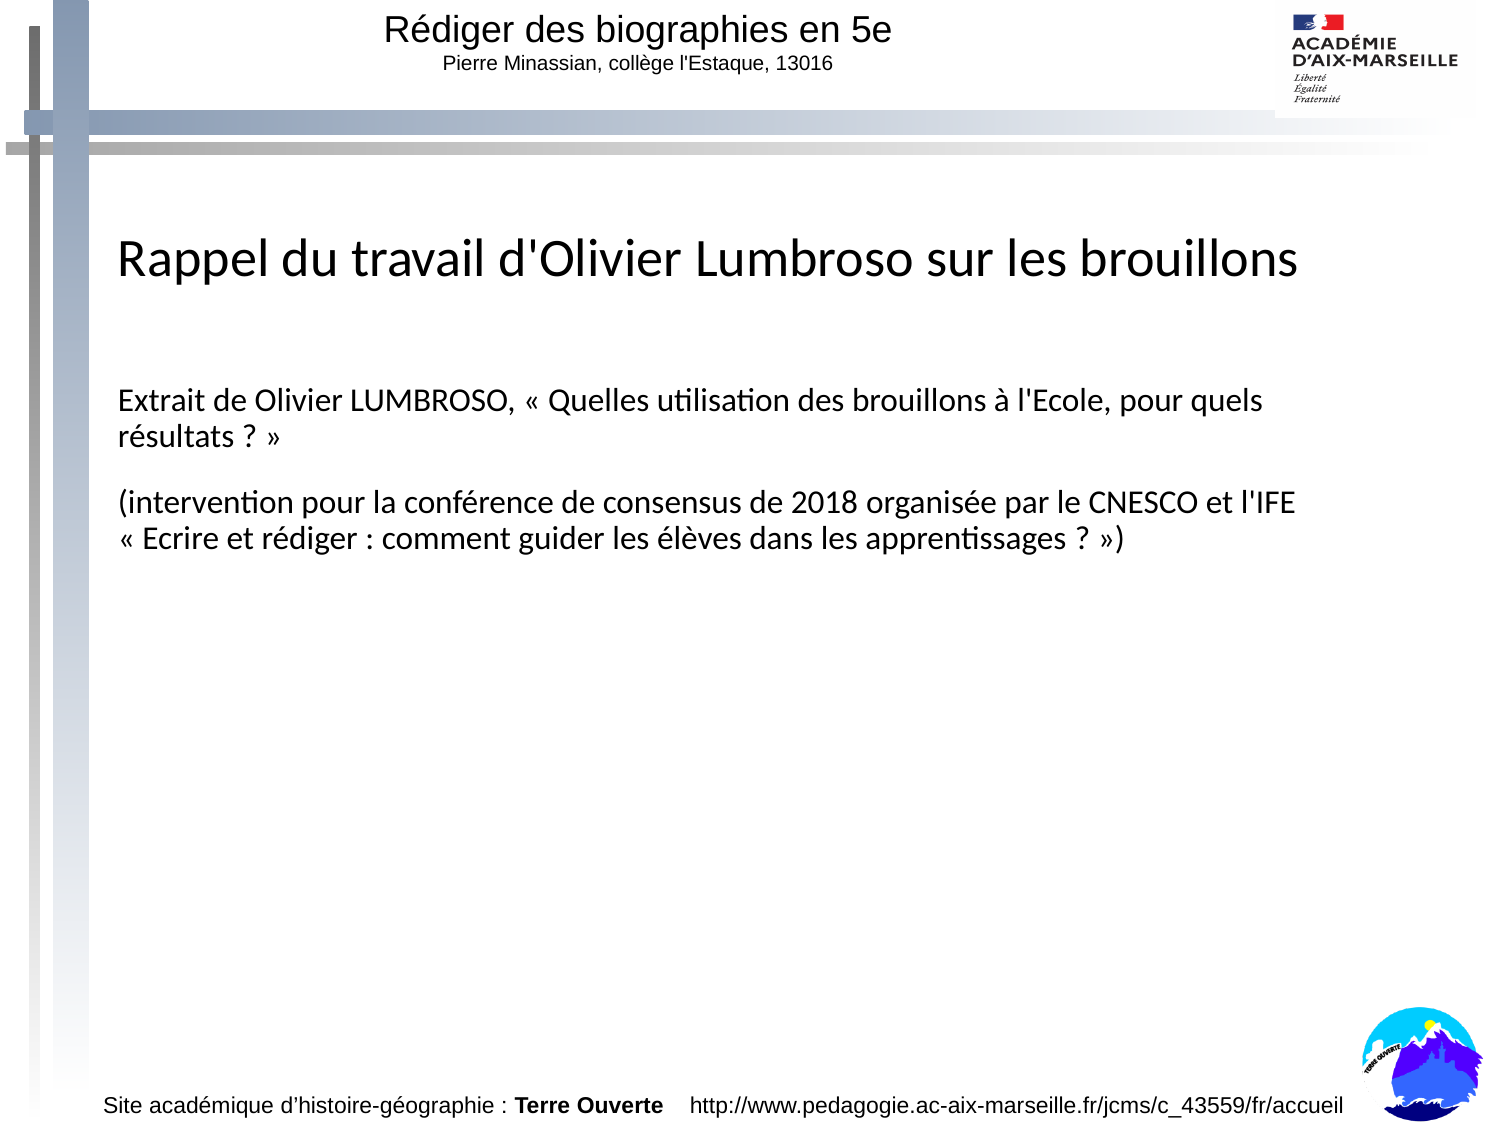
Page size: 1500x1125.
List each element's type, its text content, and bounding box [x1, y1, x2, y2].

list Rappel du travail d'Olivier Lumbroso sur les brouillons Extrait de Olivier LUMBROSO, « Quelles utilisation des brouillons à l'Ecole, pour quels résultats ? » (intervention pour la conférence de consensus de 2018 organisée par le CNESCO et l'IFE « Ecrire et rédiger : comment guider les élèves dans les apprentissages ? ») [103, 222, 1397, 981]
picture [1275, 0, 1476, 118]
text_box Rédiger des biographies en 5e Pierre Minassian, collège l'Estaque, 13016 [88, 0, 1188, 83]
picture [1360, 1006, 1484, 1122]
text_box [5, 0, 1454, 1121]
text_box Site académique d’histoire-géographie : Terre Ouverte http://www.pedagogie.ac-aix-marseille.fr/jcms/c_43559/fr/accueil [88, 1083, 1361, 1125]
